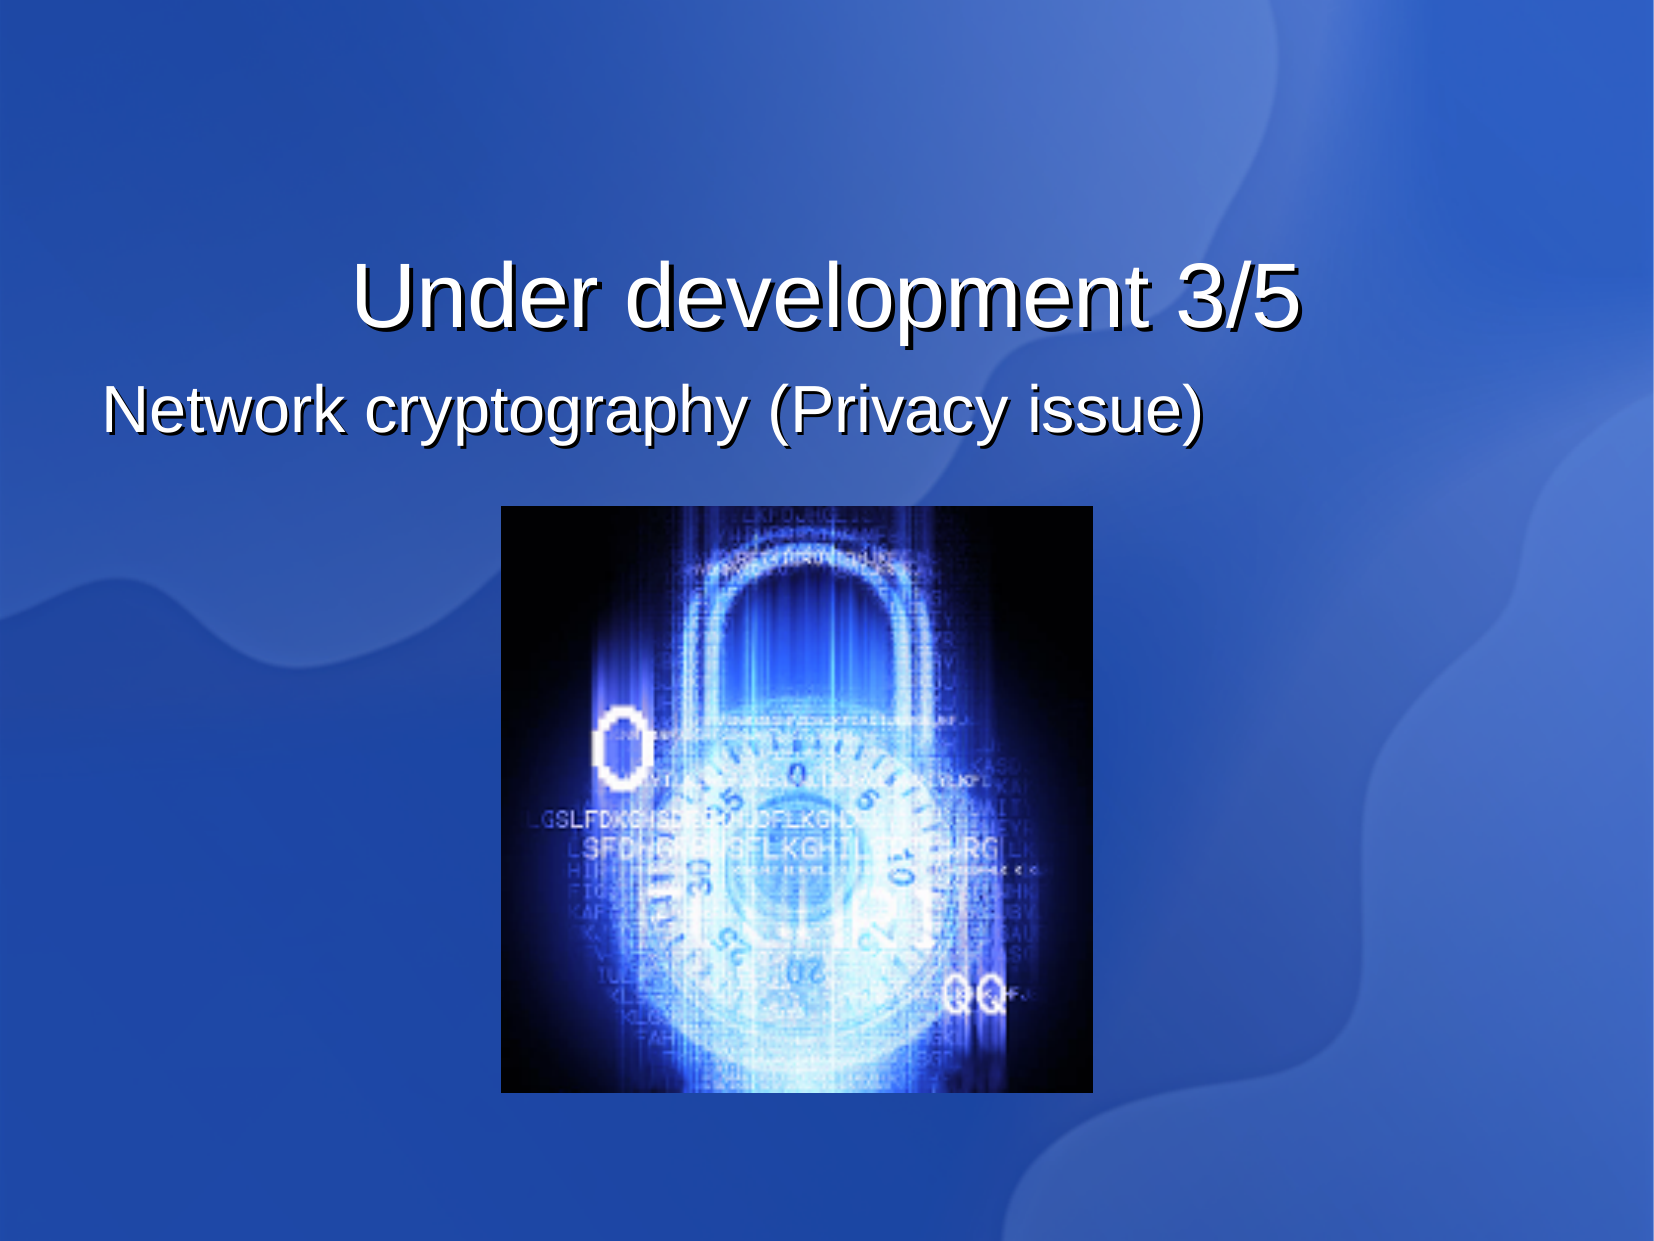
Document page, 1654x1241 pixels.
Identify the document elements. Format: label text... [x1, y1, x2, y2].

subtitle Network cryptography (Privacy issue) [82, 277, 1571, 467]
picture [0, 0, 1654, 1241]
title Under development 3/5 [82, 206, 1571, 277]
